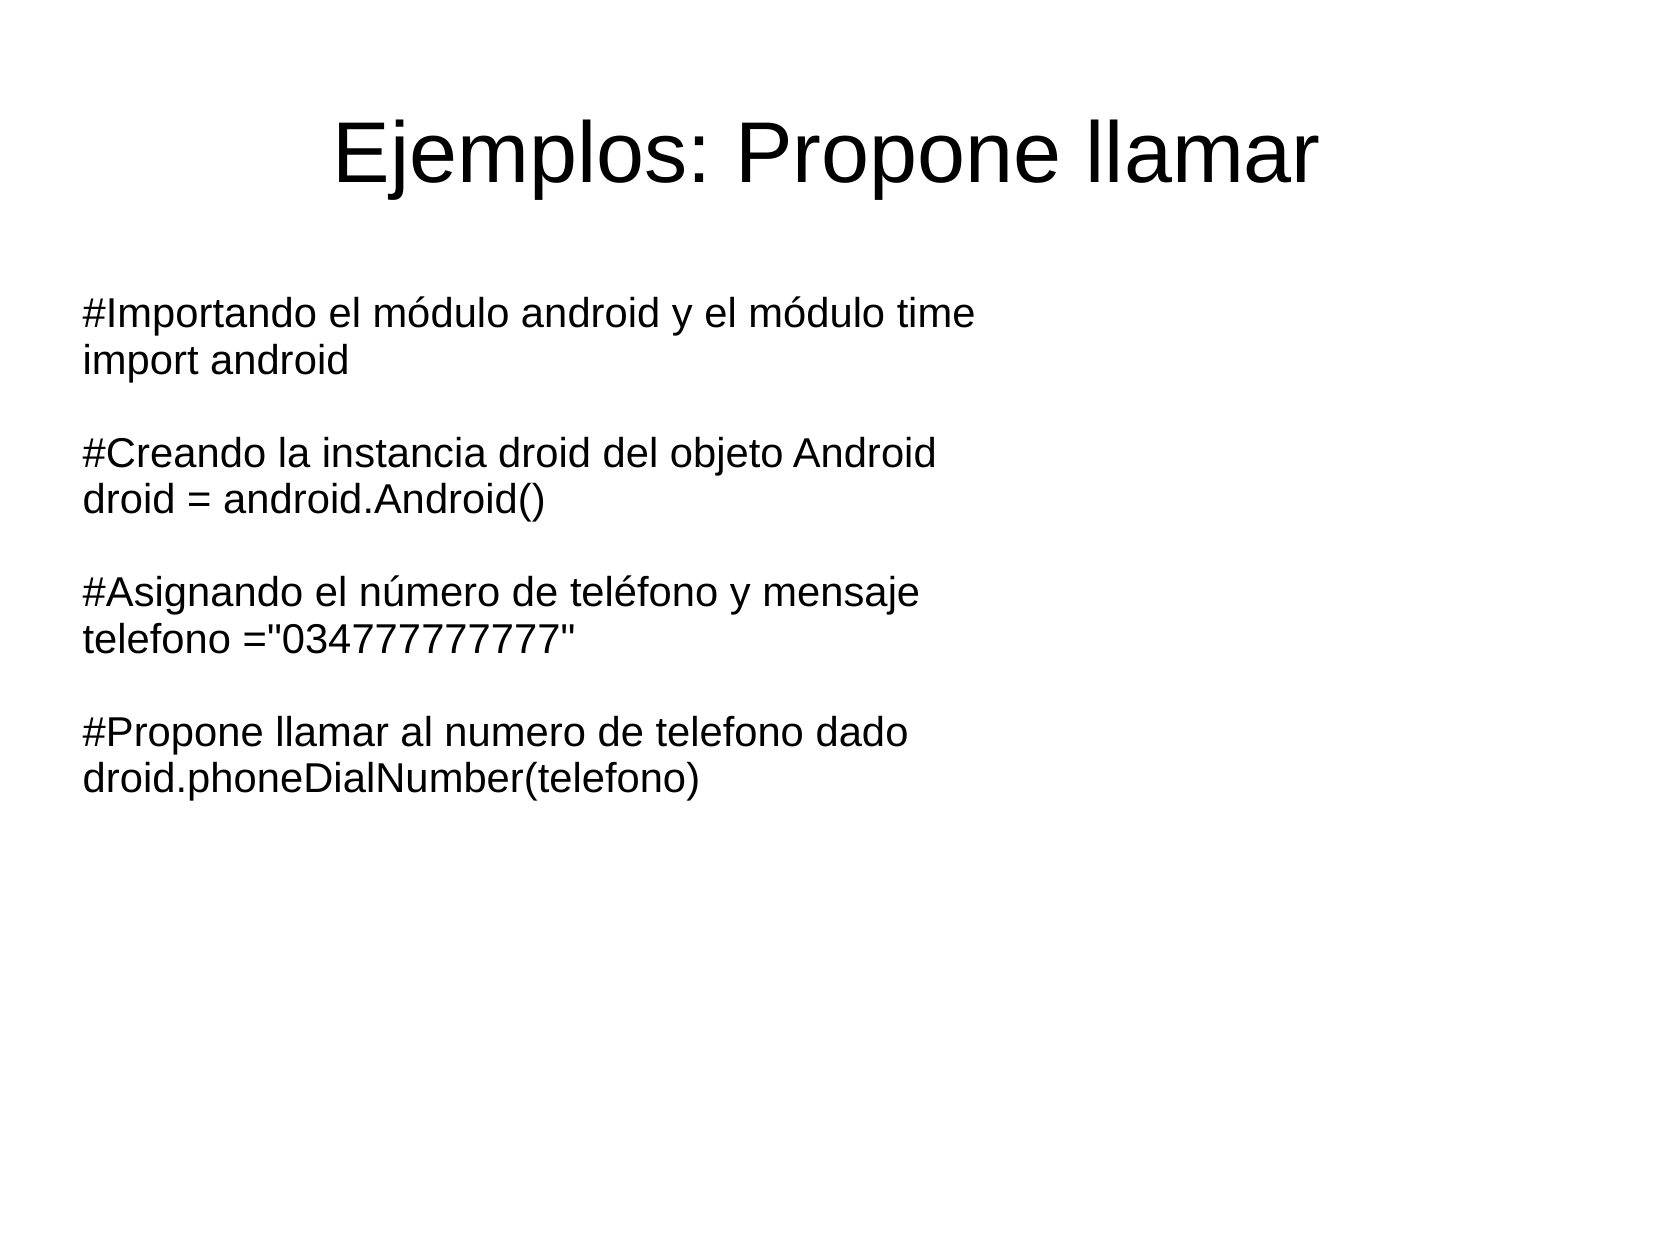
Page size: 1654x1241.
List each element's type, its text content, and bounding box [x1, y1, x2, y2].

subtitle #Importando el módulo android y el módulo time import android #Creando la instancia droid del objeto Android droid = android.Android() #Asignando el número de teléfono y mensaje telefono ="034777777777" #Propone llamar al numero de telefono dado droid.phoneDialNumber(telefono) [82, 290, 1571, 1109]
title Ejemplos: Propone llamar [82, 49, 1571, 257]
